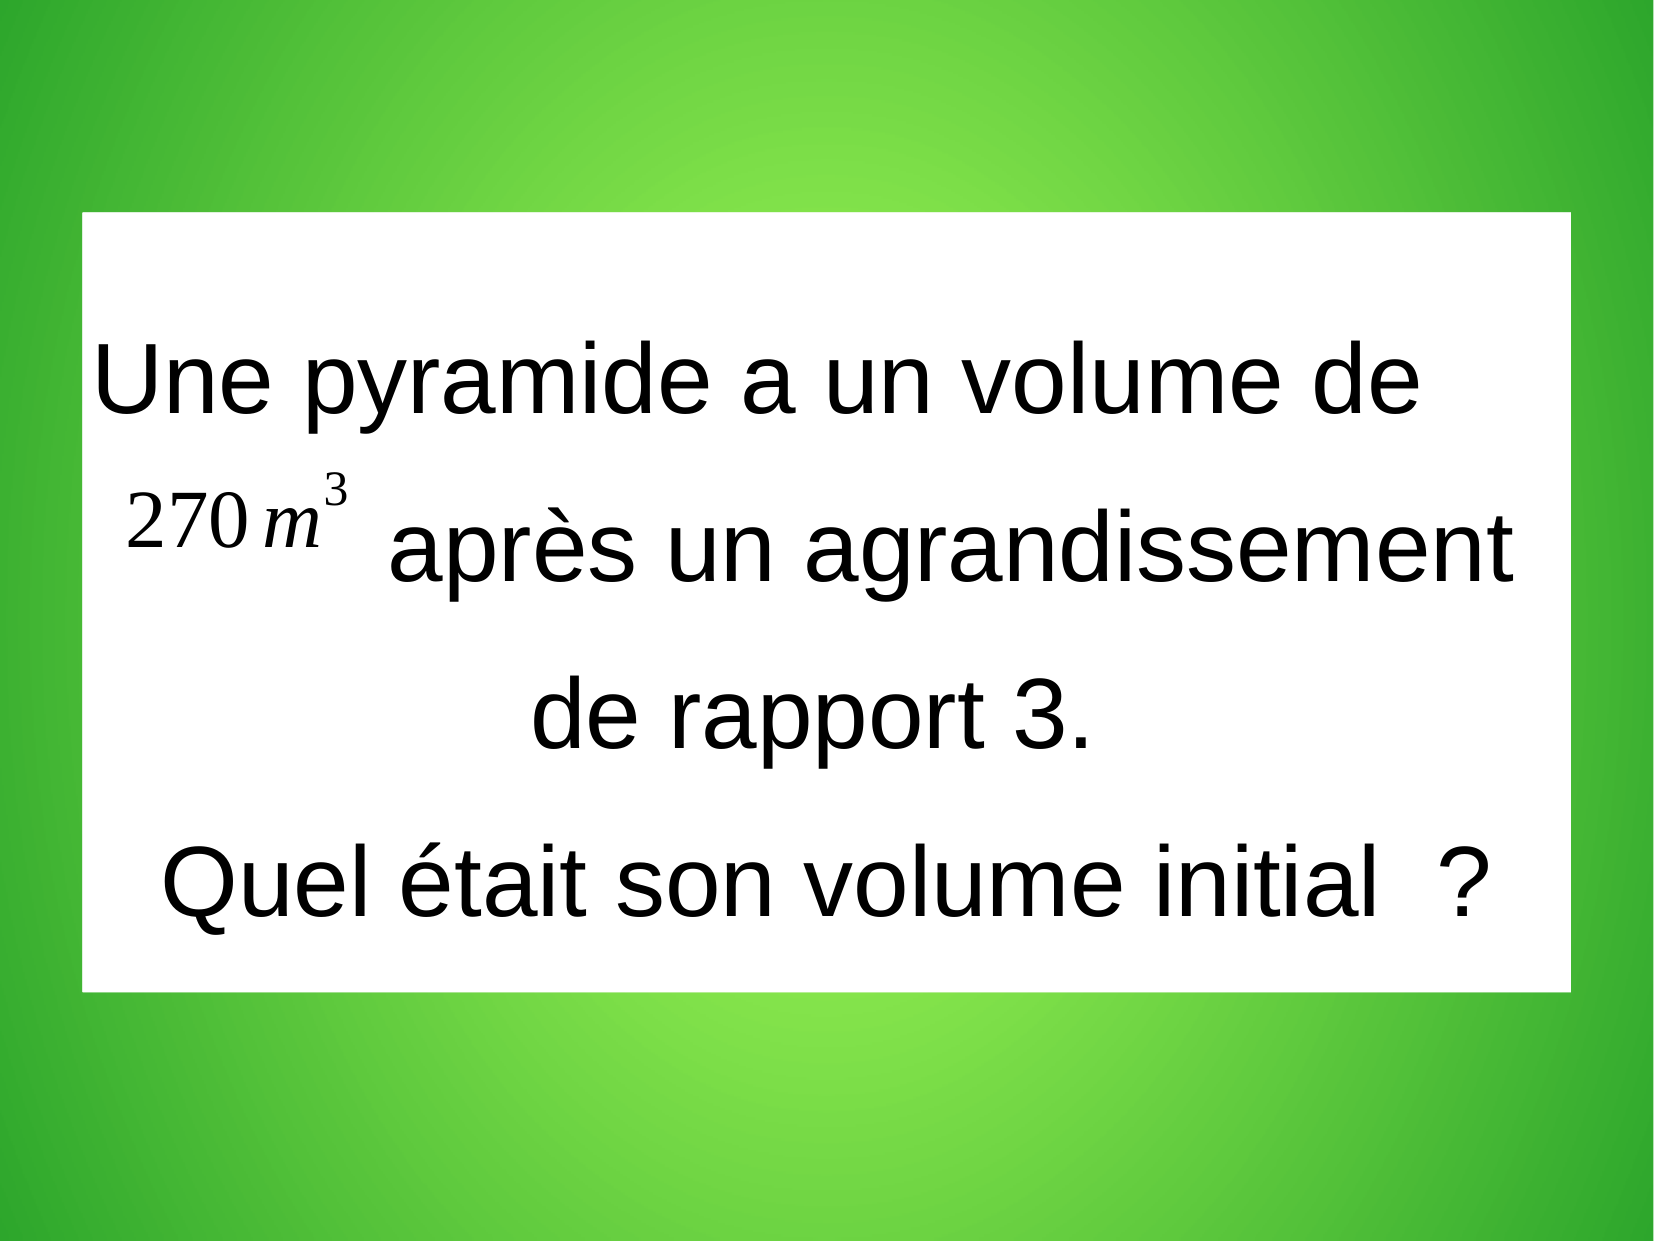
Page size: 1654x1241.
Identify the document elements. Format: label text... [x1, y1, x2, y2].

chart [118, 460, 355, 565]
picture [0, 0, 1654, 1241]
text_box Une pyramide a un volume de après un agrandissement de rapport 3. Quel était son volume initial ? [82, 212, 1571, 993]
